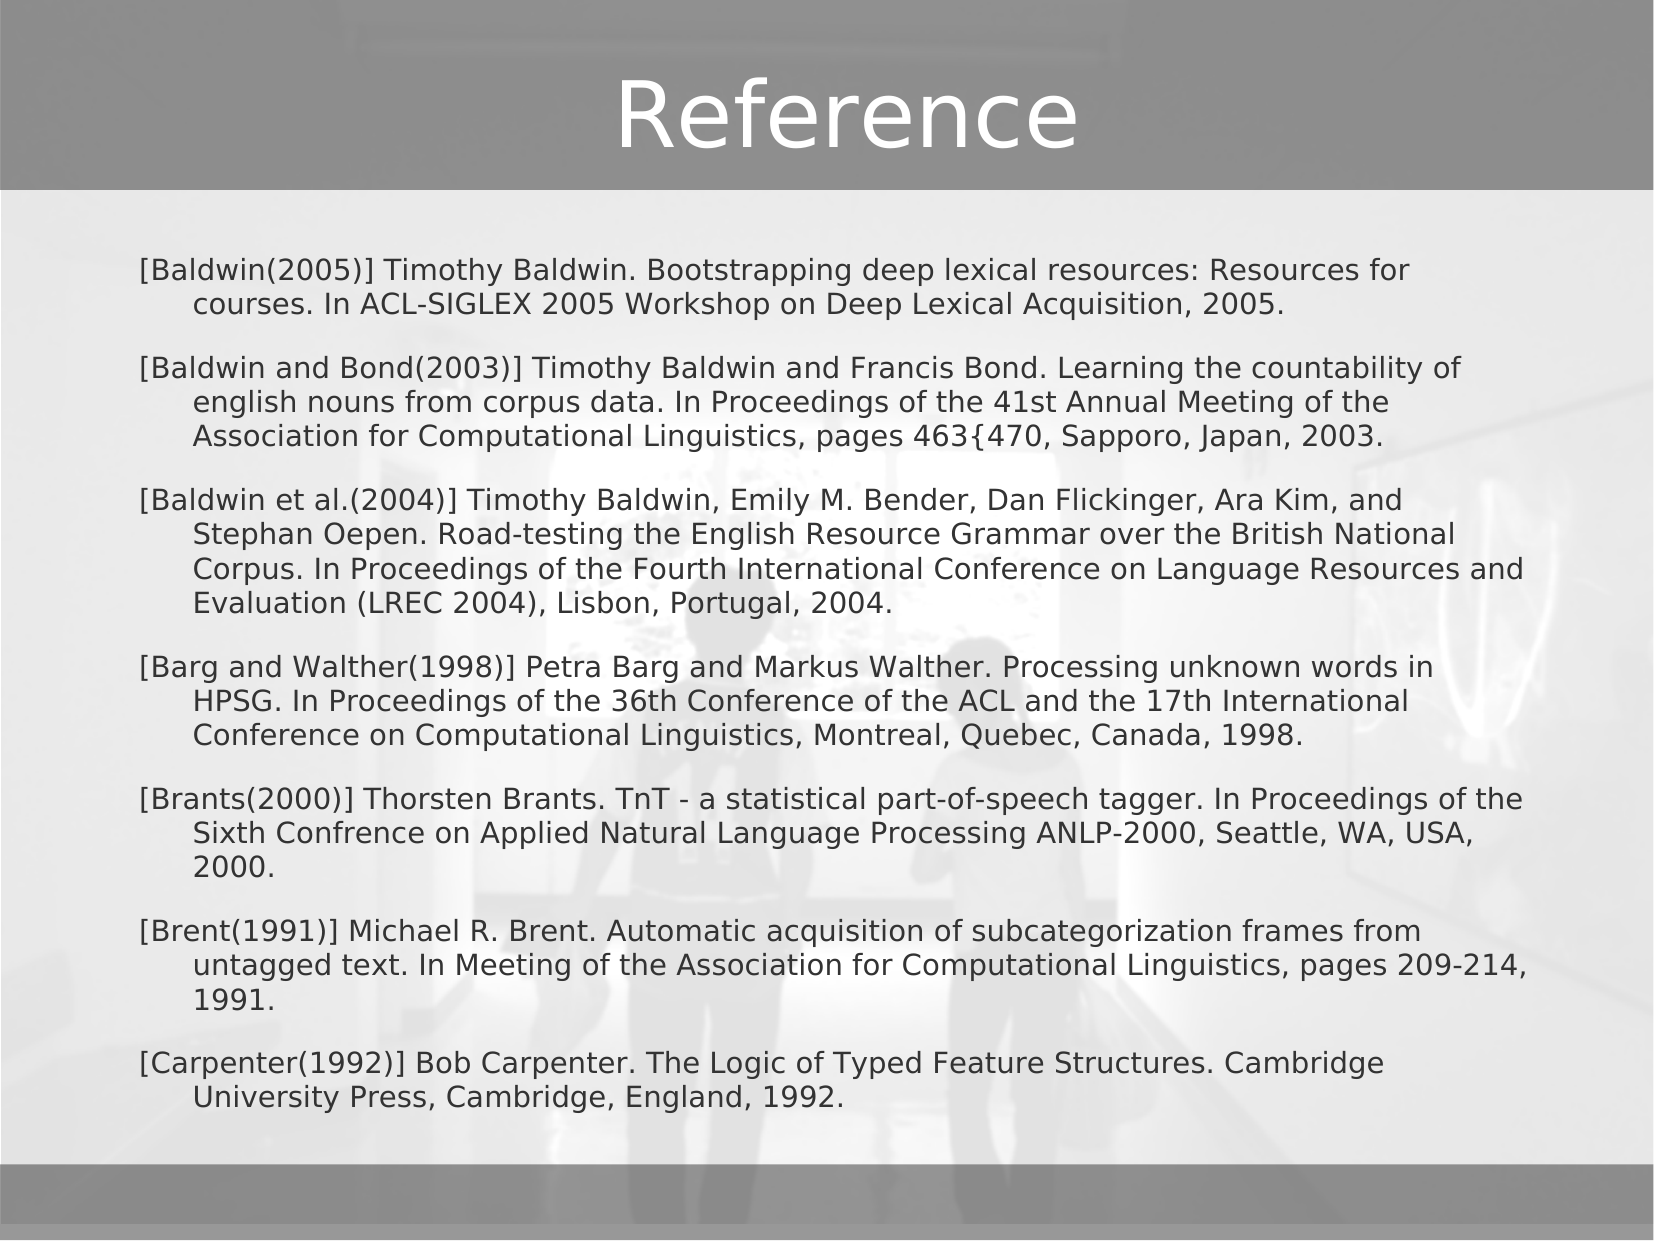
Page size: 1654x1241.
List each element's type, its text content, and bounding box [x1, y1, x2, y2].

title Reference [141, 55, 1554, 177]
list [Baldwin(2005)] Timothy Baldwin. Bootstrapping deep lexical resources: Resources for courses. In ACL-SIGLEX 2005 Workshop on Deep Lexical Acquisition, 2005. [Baldwin and Bond(2003)] Timothy Baldwin and Francis Bond. Learning the countability of english nouns from corpus data. In Proceedings of the 41st Annual Meeting of the Association for Computational Linguistics, pages 463{470, Sapporo, Japan, 2003. [Baldwin et al.(2004)] Timothy Baldwin, Emily M. Bender, Dan Flickinger, Ara Kim, and Stephan Oepen. Road-testing the English Resource Grammar over the British National Corpus. In Proceedings of the Fourth International Conference on Language Resources and Evaluation (LREC 2004), Lisbon, Portugal, 2004. [Barg and Walther(1998)] Petra Barg and Markus Walther. Processing unknown words in HPSG. In Proceedings of the 36th Conference of the ACL and the 17th International Conference on Computational Linguistics, Montreal, Quebec, Canada, 1998. [Brants(2000)] Thorsten Brants. TnT - a statistical part-of-speech tagger. In Proceedings of the Sixth Confrence on Applied Natural Language Processing ANLP-2000, Seattle, WA, USA, 2000. [Brent(1991)] Michael R. Brent. Automatic acquisition of subcategorization frames from untagged text. In Meeting of the Association for Computational Linguistics, pages 209-214, 1991. [Carpenter(1992)] Bob Carpenter. The Logic of Typed Feature Structures. Cambridge University Press, Cambridge, England, 1992. [121, 253, 1534, 1127]
